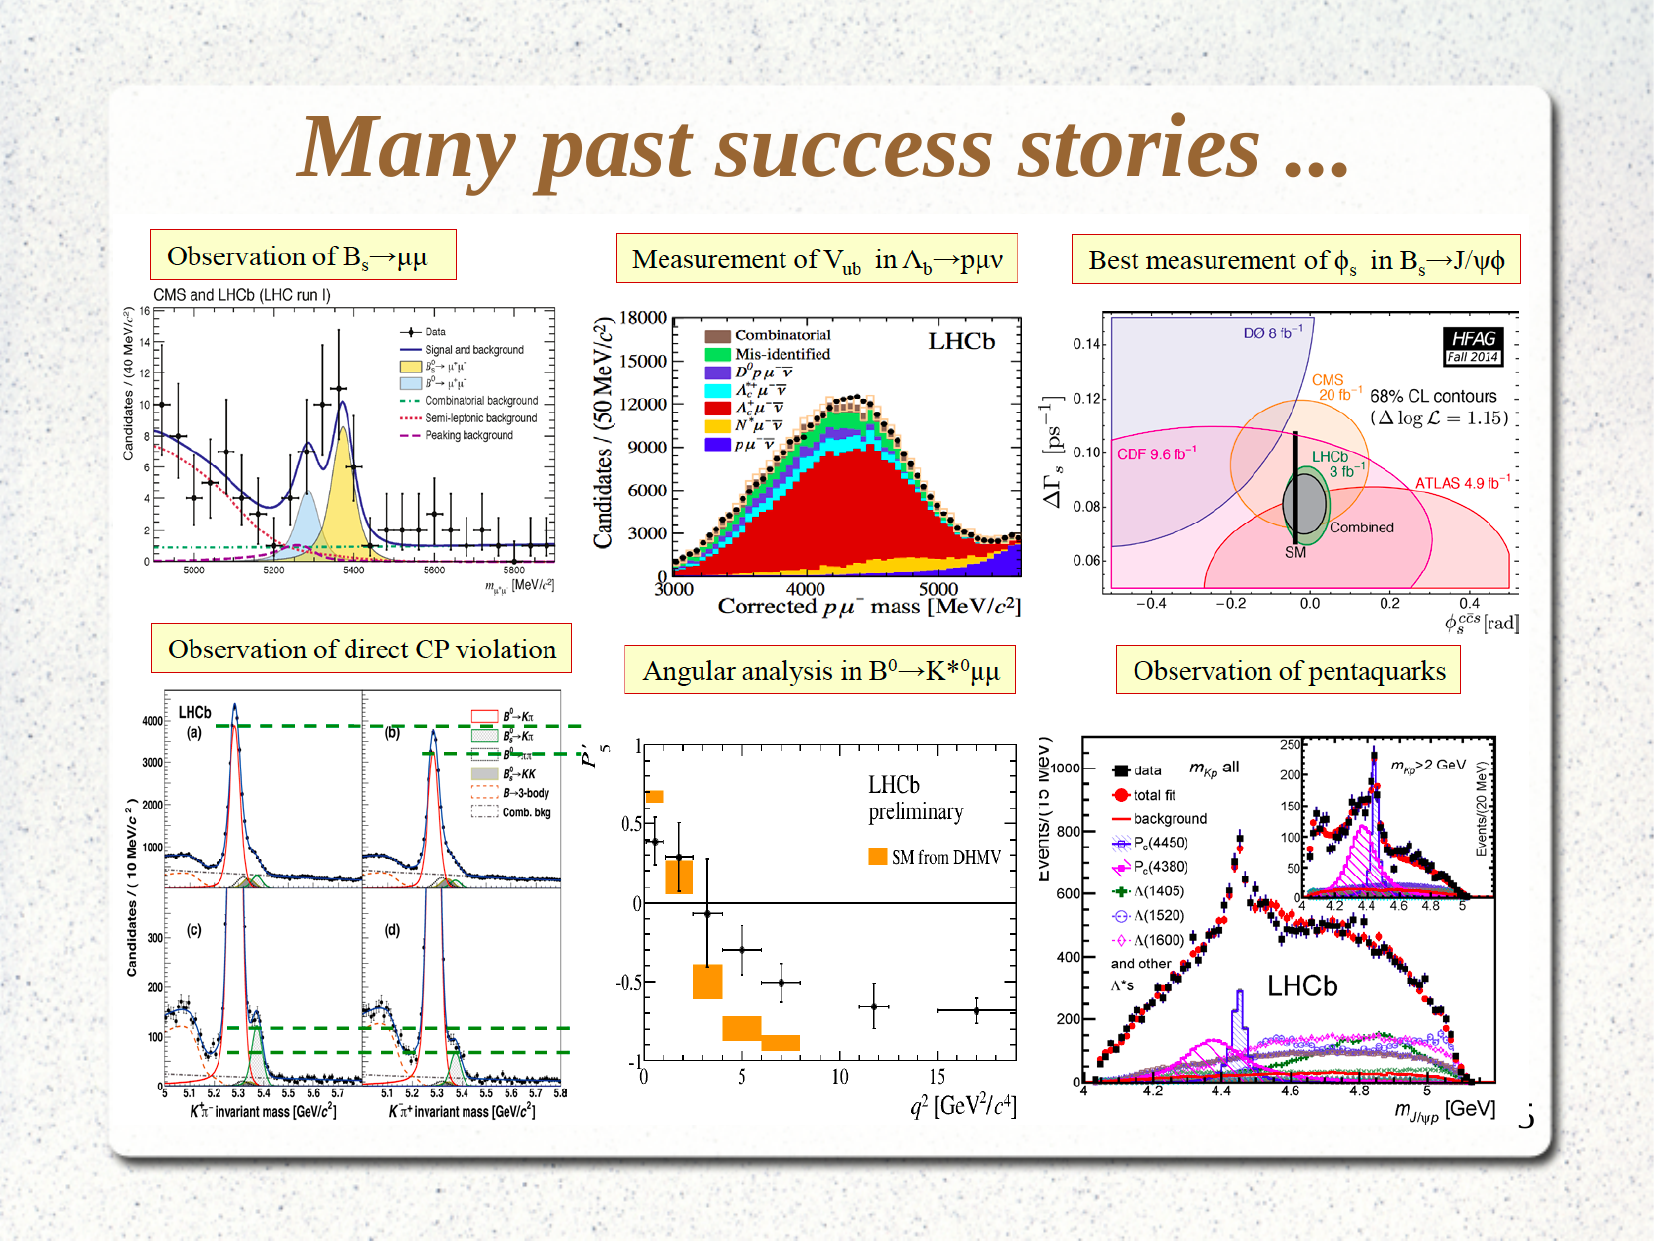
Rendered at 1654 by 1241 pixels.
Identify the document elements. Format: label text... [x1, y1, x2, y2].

title Many past success stories ... [118, 95, 1536, 197]
picture [0, 0, 1654, 1241]
